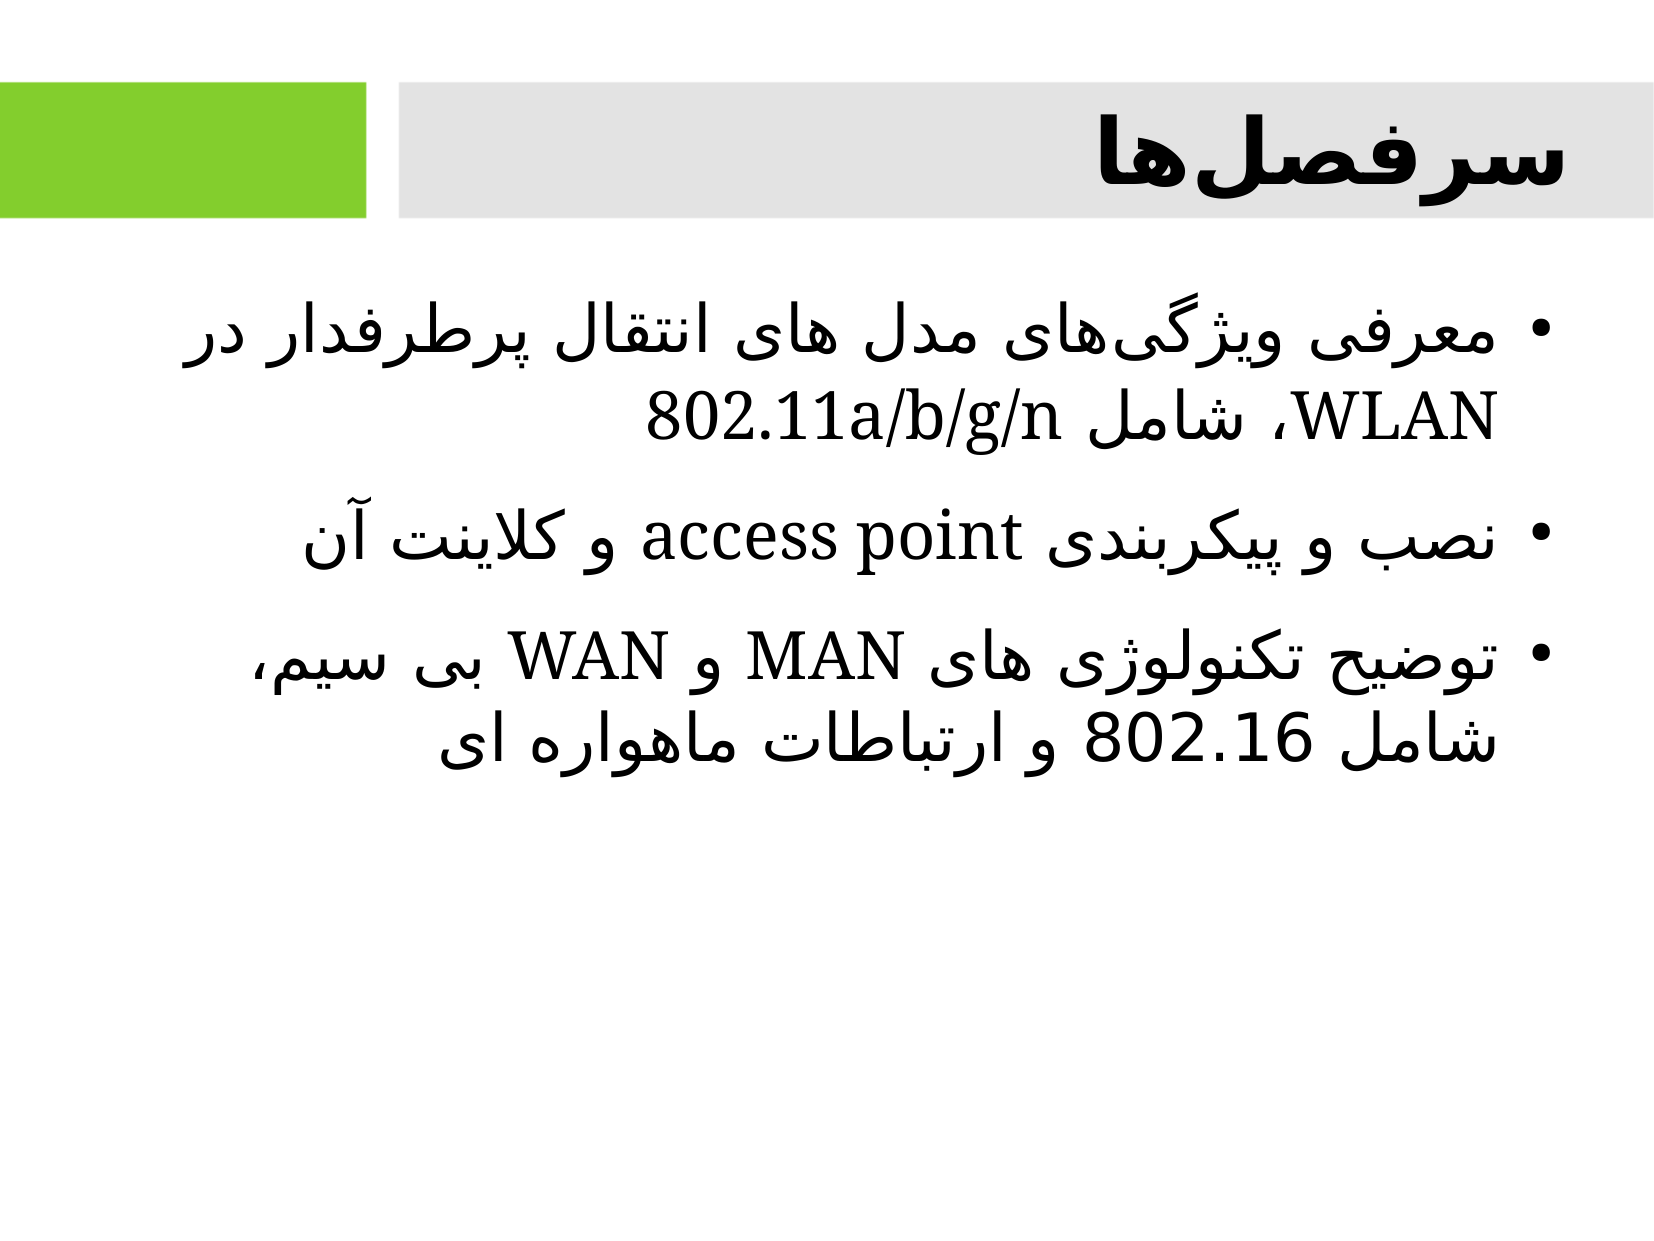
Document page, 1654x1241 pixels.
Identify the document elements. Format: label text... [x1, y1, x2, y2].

picture [0, 0, 1654, 1241]
title سرفصل‌ها [82, 49, 1571, 257]
list معرفی ویژگی‌های مدل های انتقال پرطرفدار در WLAN، شامل 802.11a/b/g/n نصب و پیکربندی access point و کلاینت آن توضیح تکنولوژی های MAN و WAN بی سیم، شامل 802.16 و ارتباطات ماهواره ای [82, 290, 1571, 1182]
